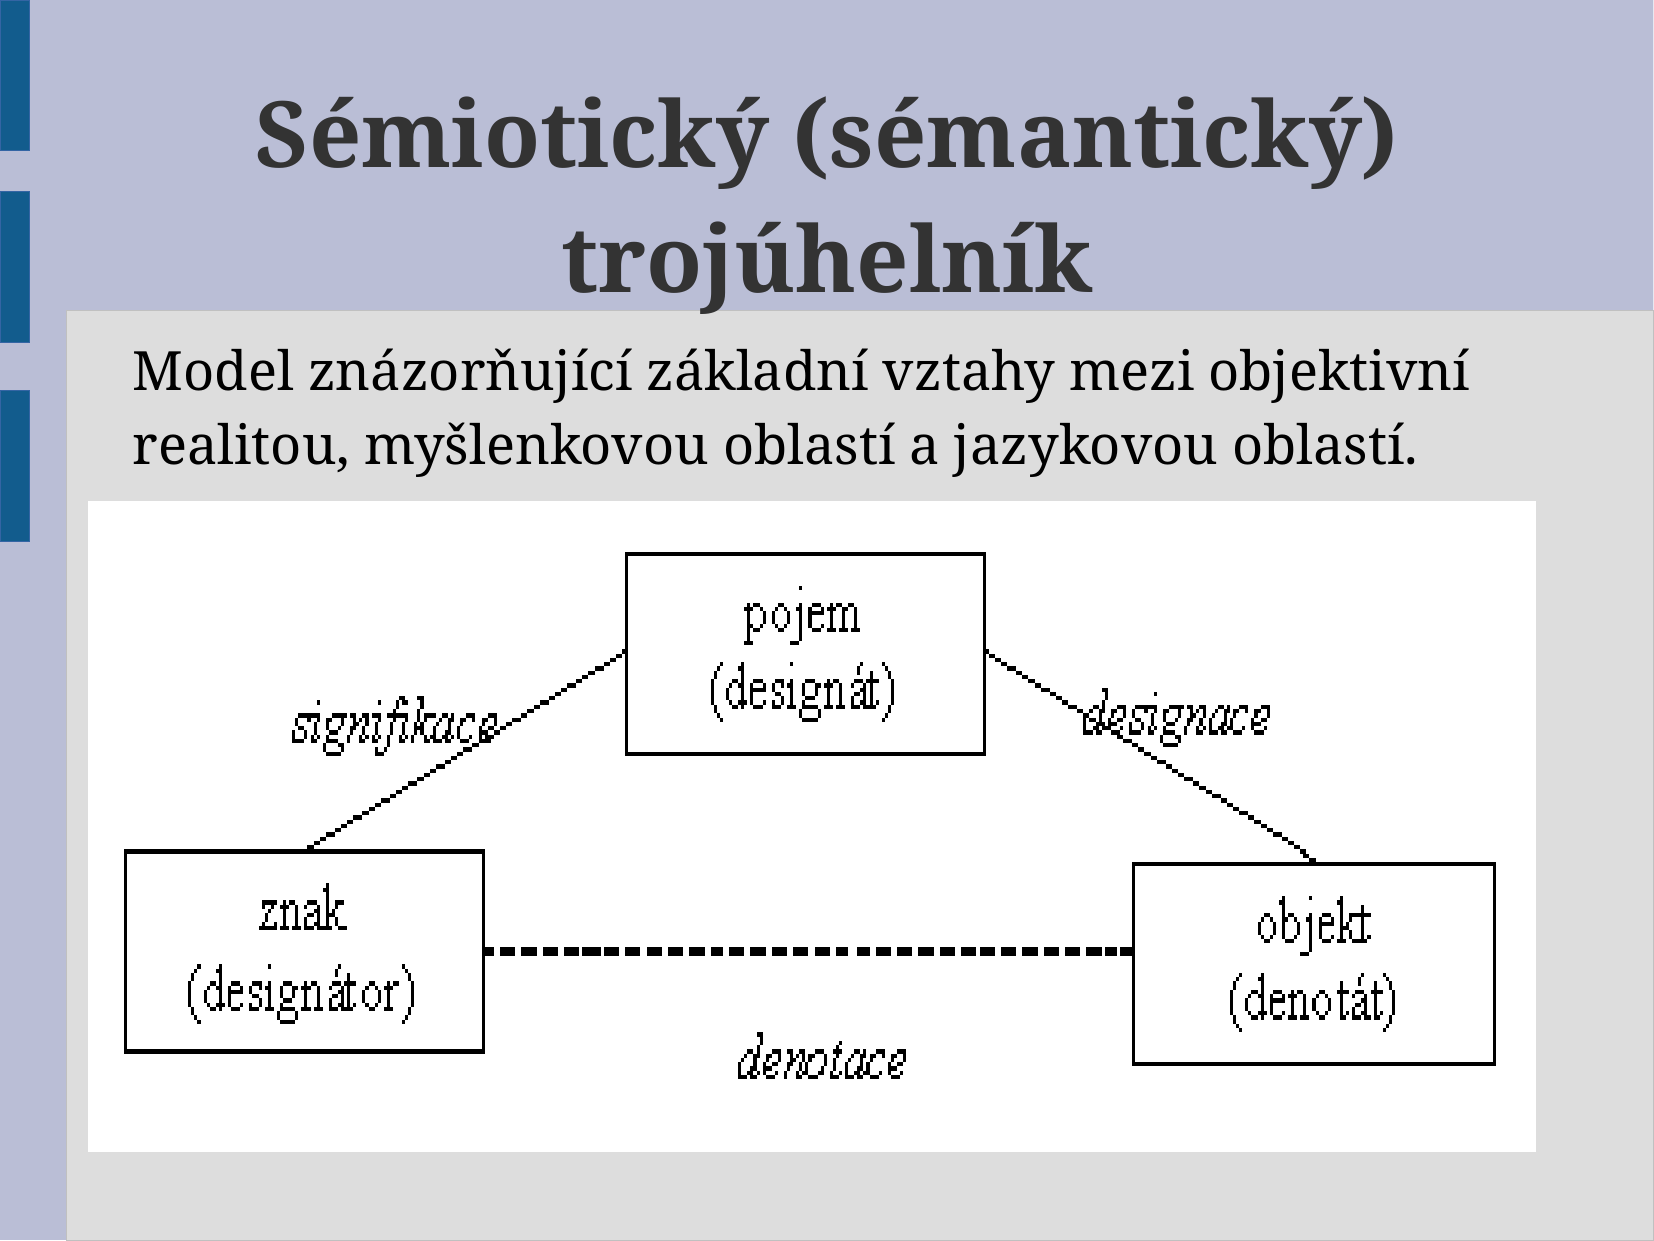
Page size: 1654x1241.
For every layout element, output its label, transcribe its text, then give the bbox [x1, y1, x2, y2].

title Sémiotický (sémantický) trojúhelník [121, 90, 1534, 300]
text_box Model znázorňující základní vztahy mezi objektivní realitou, myšlenkovou oblastí a jazykovou oblastí. [118, 324, 1565, 463]
list Schwarz, 2003 [856, 463, 1546, 1215]
picture [88, 501, 1536, 1152]
